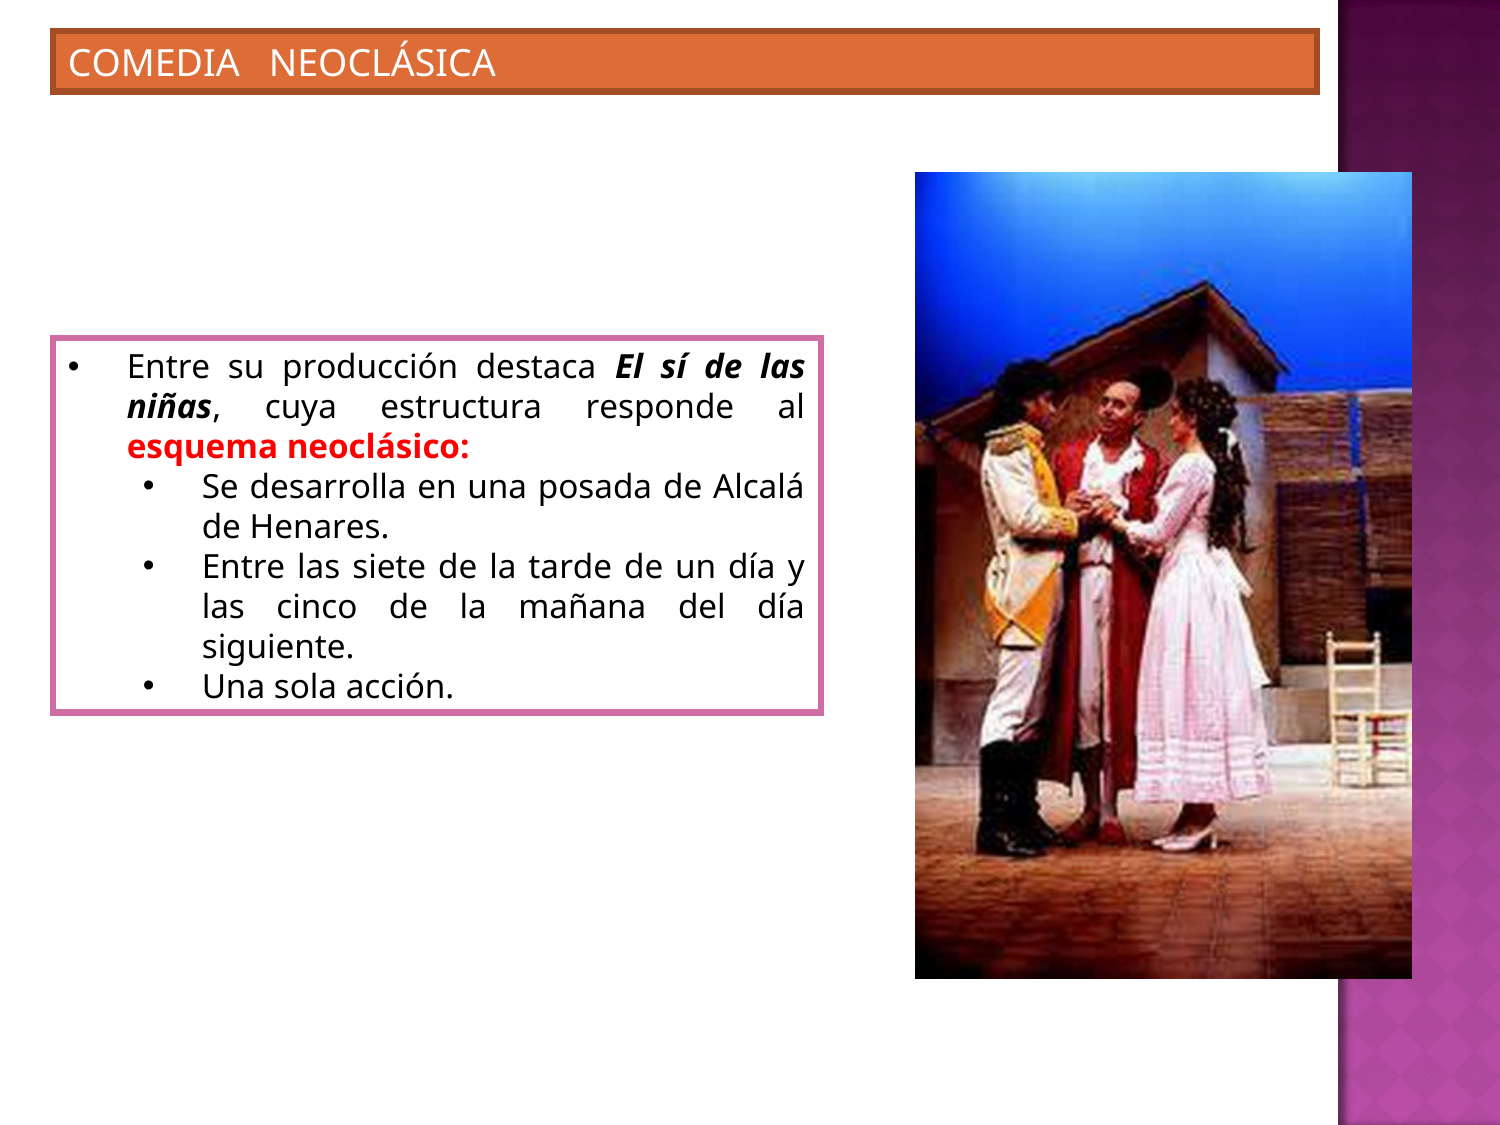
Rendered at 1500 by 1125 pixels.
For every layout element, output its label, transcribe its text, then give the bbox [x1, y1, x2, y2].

text_box COMEDIA NEOCLÁSICA [53, 30, 1317, 92]
picture [915, 0, 1500, 1125]
text_box Entre su producción destaca El sí de las niñas, cuya estructura responde al esquema neoclásico: Se desarrolla en una posada de Alcalá de Henares. Entre las siete de la tarde de un día y las cinco de la mañana del día siguiente. Una sola acción. [53, 337, 821, 713]
